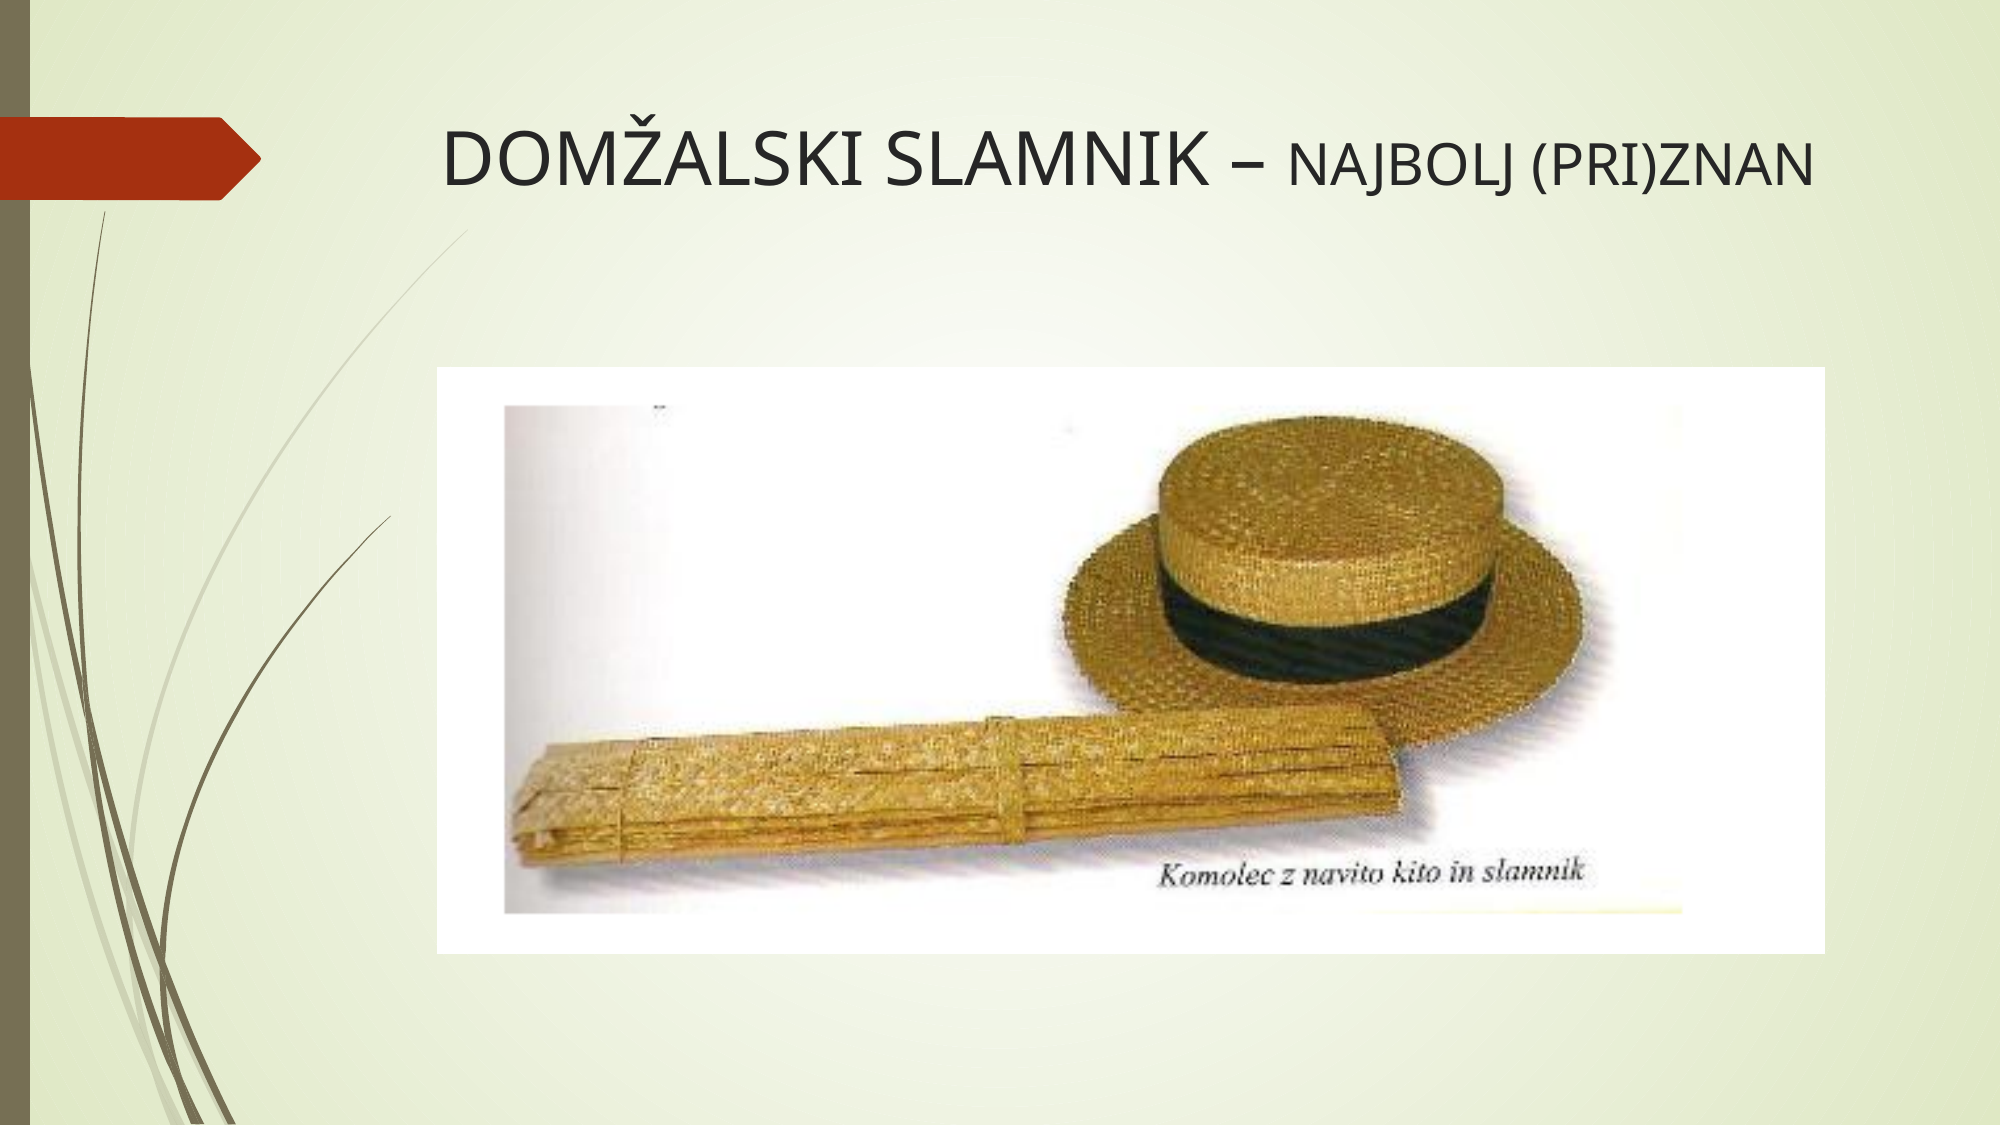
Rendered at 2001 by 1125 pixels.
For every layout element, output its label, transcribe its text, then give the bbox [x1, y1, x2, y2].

title DOMŽALSKI SLAMNIK – NAJBOLJ (PRI)ZNAN [425, 102, 1888, 313]
picture [437, 367, 1825, 954]
